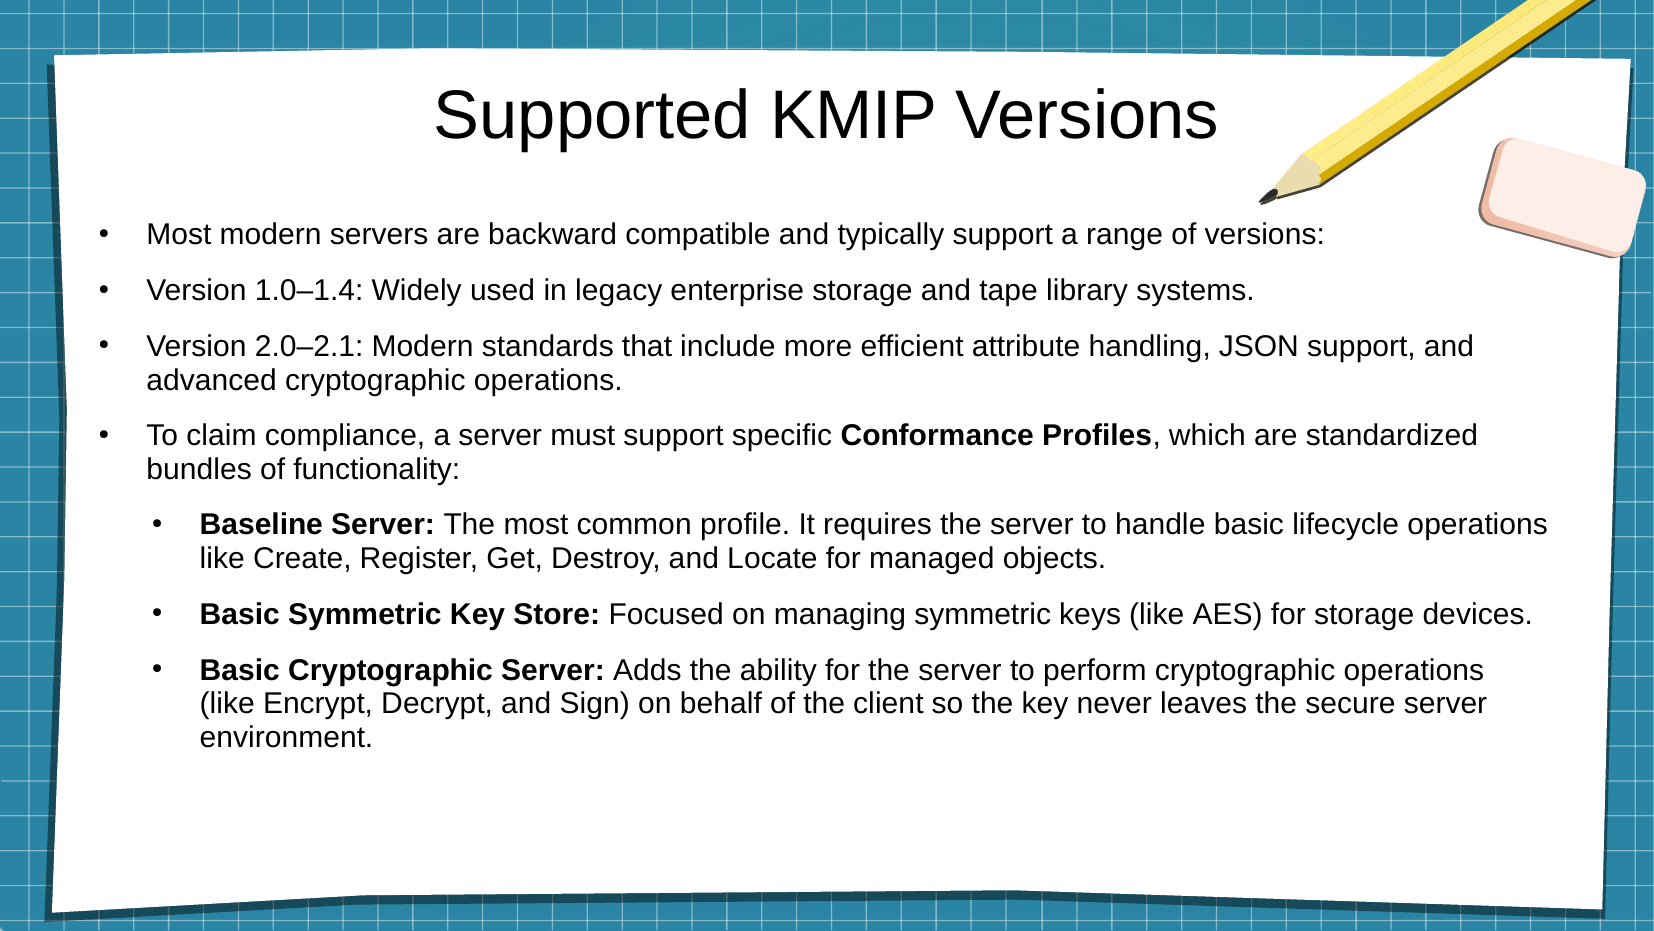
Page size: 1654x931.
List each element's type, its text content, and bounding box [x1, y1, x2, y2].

title Supported KMIP Versions [82, 37, 1571, 193]
list Most modern servers are backward compatible and typically support a range of versions: Version 1.0–1.4: Widely used in legacy enterprise storage and tape library systems. Version 2.0–2.1: Modern standards that include more efficient attribute handling, JSON support, and advanced cryptographic operations. To claim compliance, a server must support specific Conformance Profiles, which are standardized bundles of functionality: Baseline Server: The most common profile. It requires the server to handle basic lifecycle operations like Create, Register, Get, Destroy, and Locate for managed objects. Basic Symmetric Key Store: Focused on managing symmetric keys (like AES) for storage devices. Basic Cryptographic Server: Adds the ability for the server to perform cryptographic operations (like Encrypt, Decrypt, and Sign) on behalf of the client so the key never leaves the secure server environment. [82, 217, 1571, 758]
